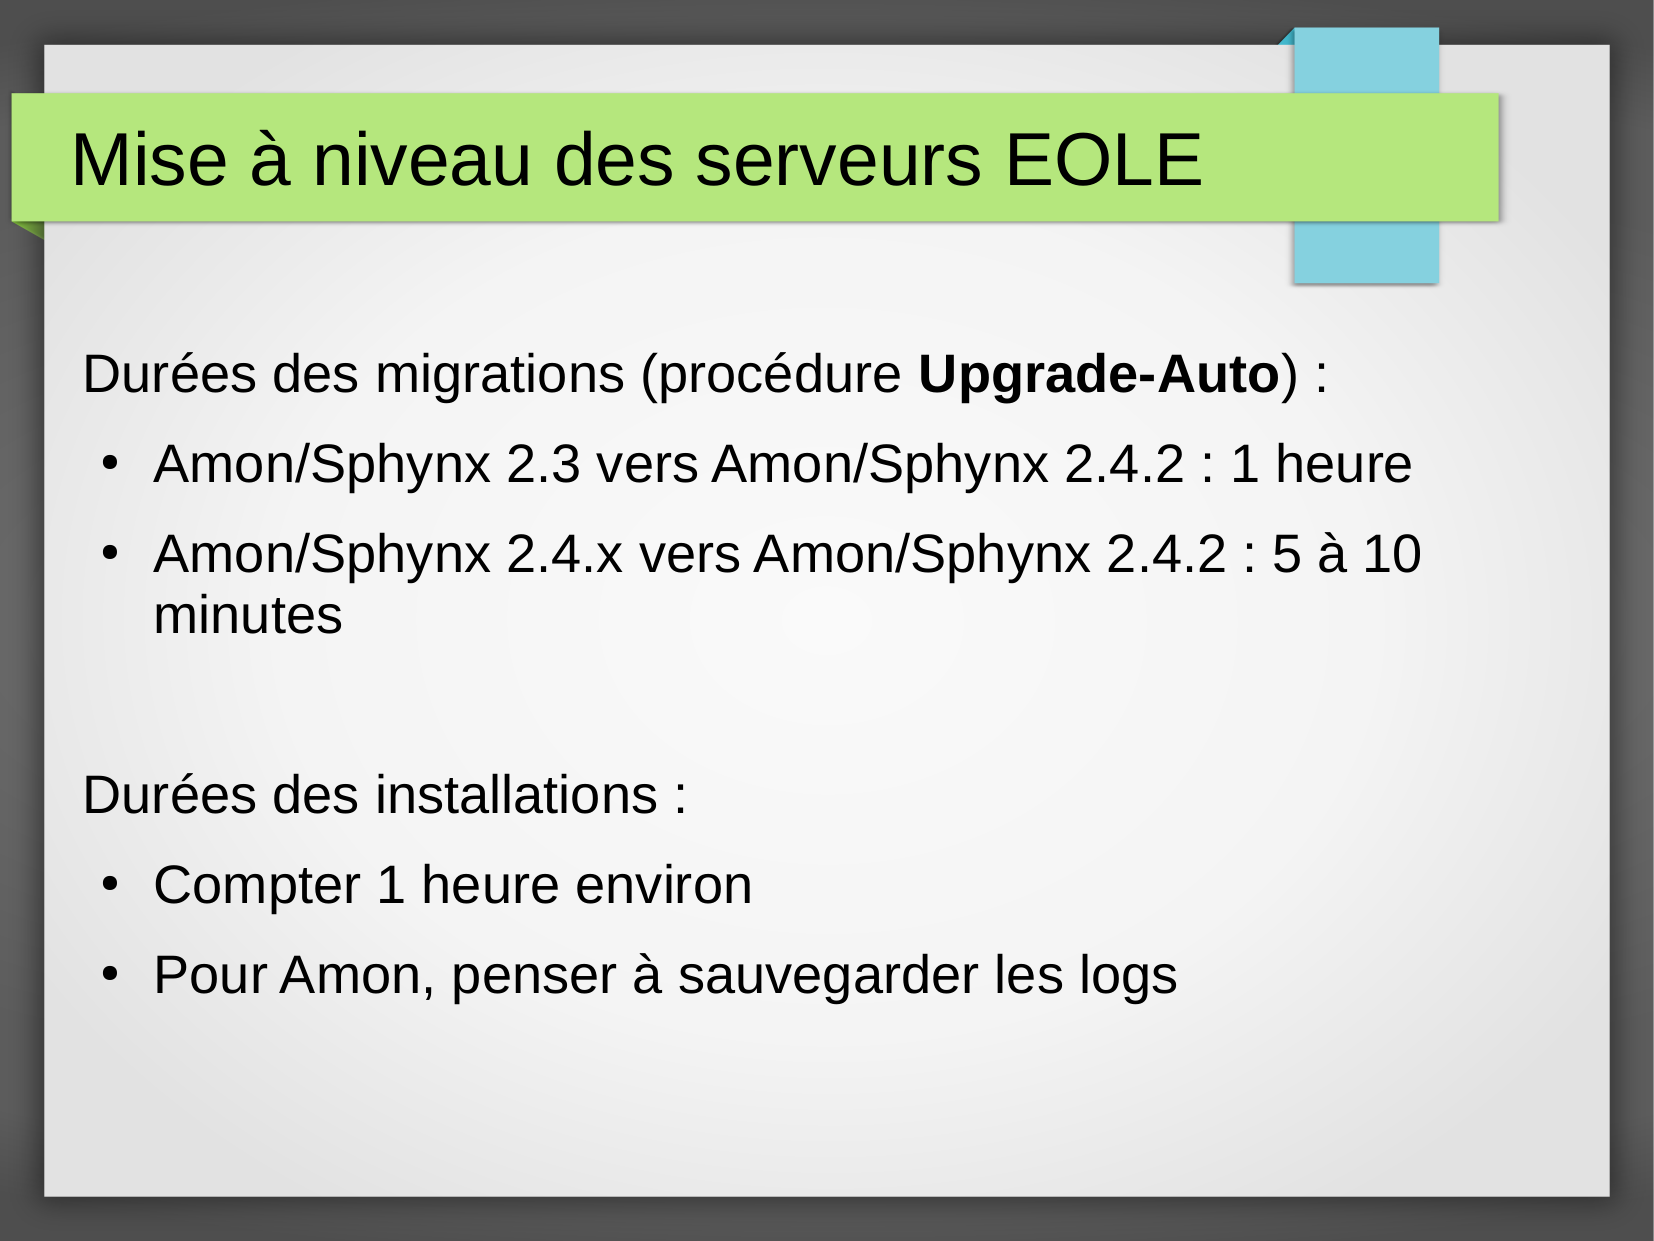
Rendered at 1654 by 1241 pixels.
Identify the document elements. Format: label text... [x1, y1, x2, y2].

list Durées des migrations (procédure Upgrade-Auto) : Amon/Sphynx 2.3 vers Amon/Sphynx 2.4.2 : 1 heure Amon/Sphynx 2.4.x vers Amon/Sphynx 2.4.2 : 5 à 10 minutes Durées des installations : Compter 1 heure environ Pour Amon, penser à sauvegarder les logs [82, 343, 1538, 1063]
title Mise à niveau des serveurs EOLE [70, 106, 1229, 213]
picture [0, 0, 1654, 1241]
